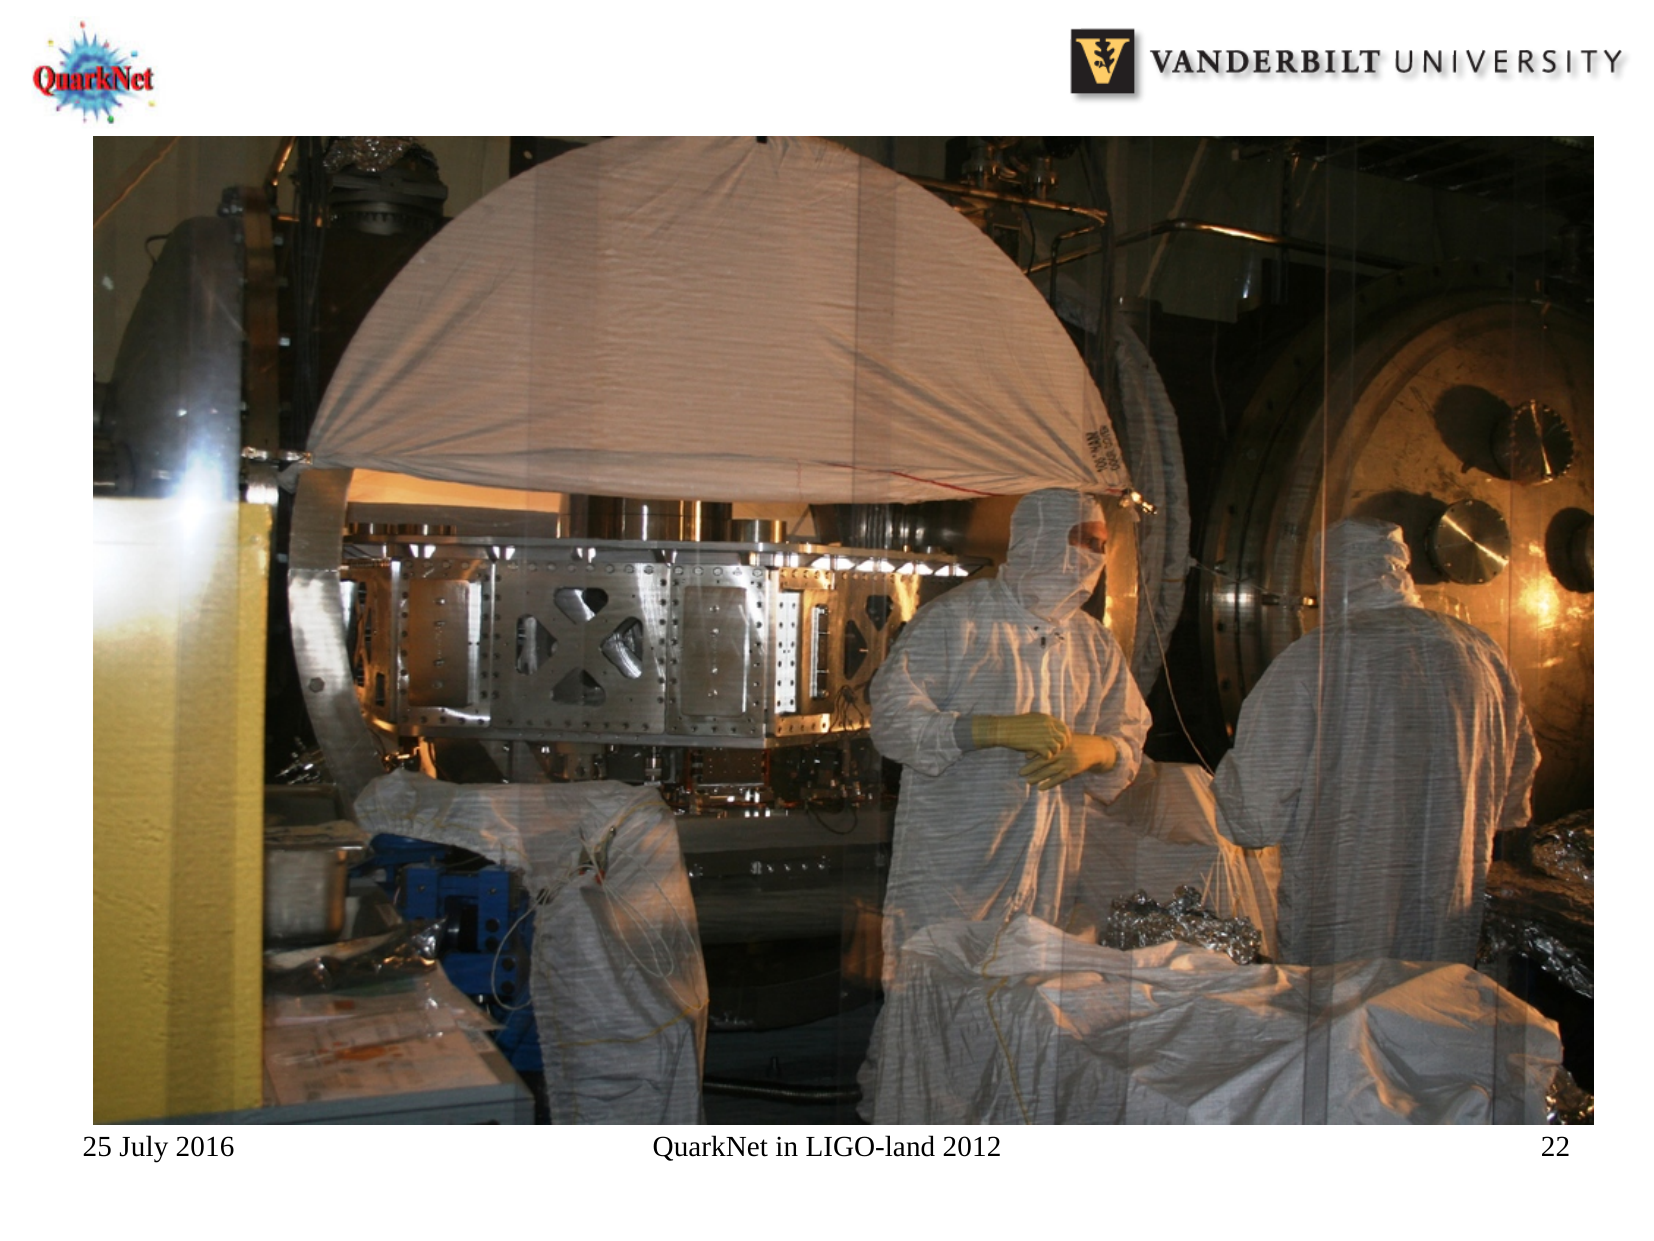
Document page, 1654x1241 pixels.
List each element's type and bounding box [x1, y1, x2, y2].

picture [93, 136, 1594, 1126]
picture [19, 16, 166, 135]
picture [1067, 25, 1637, 109]
